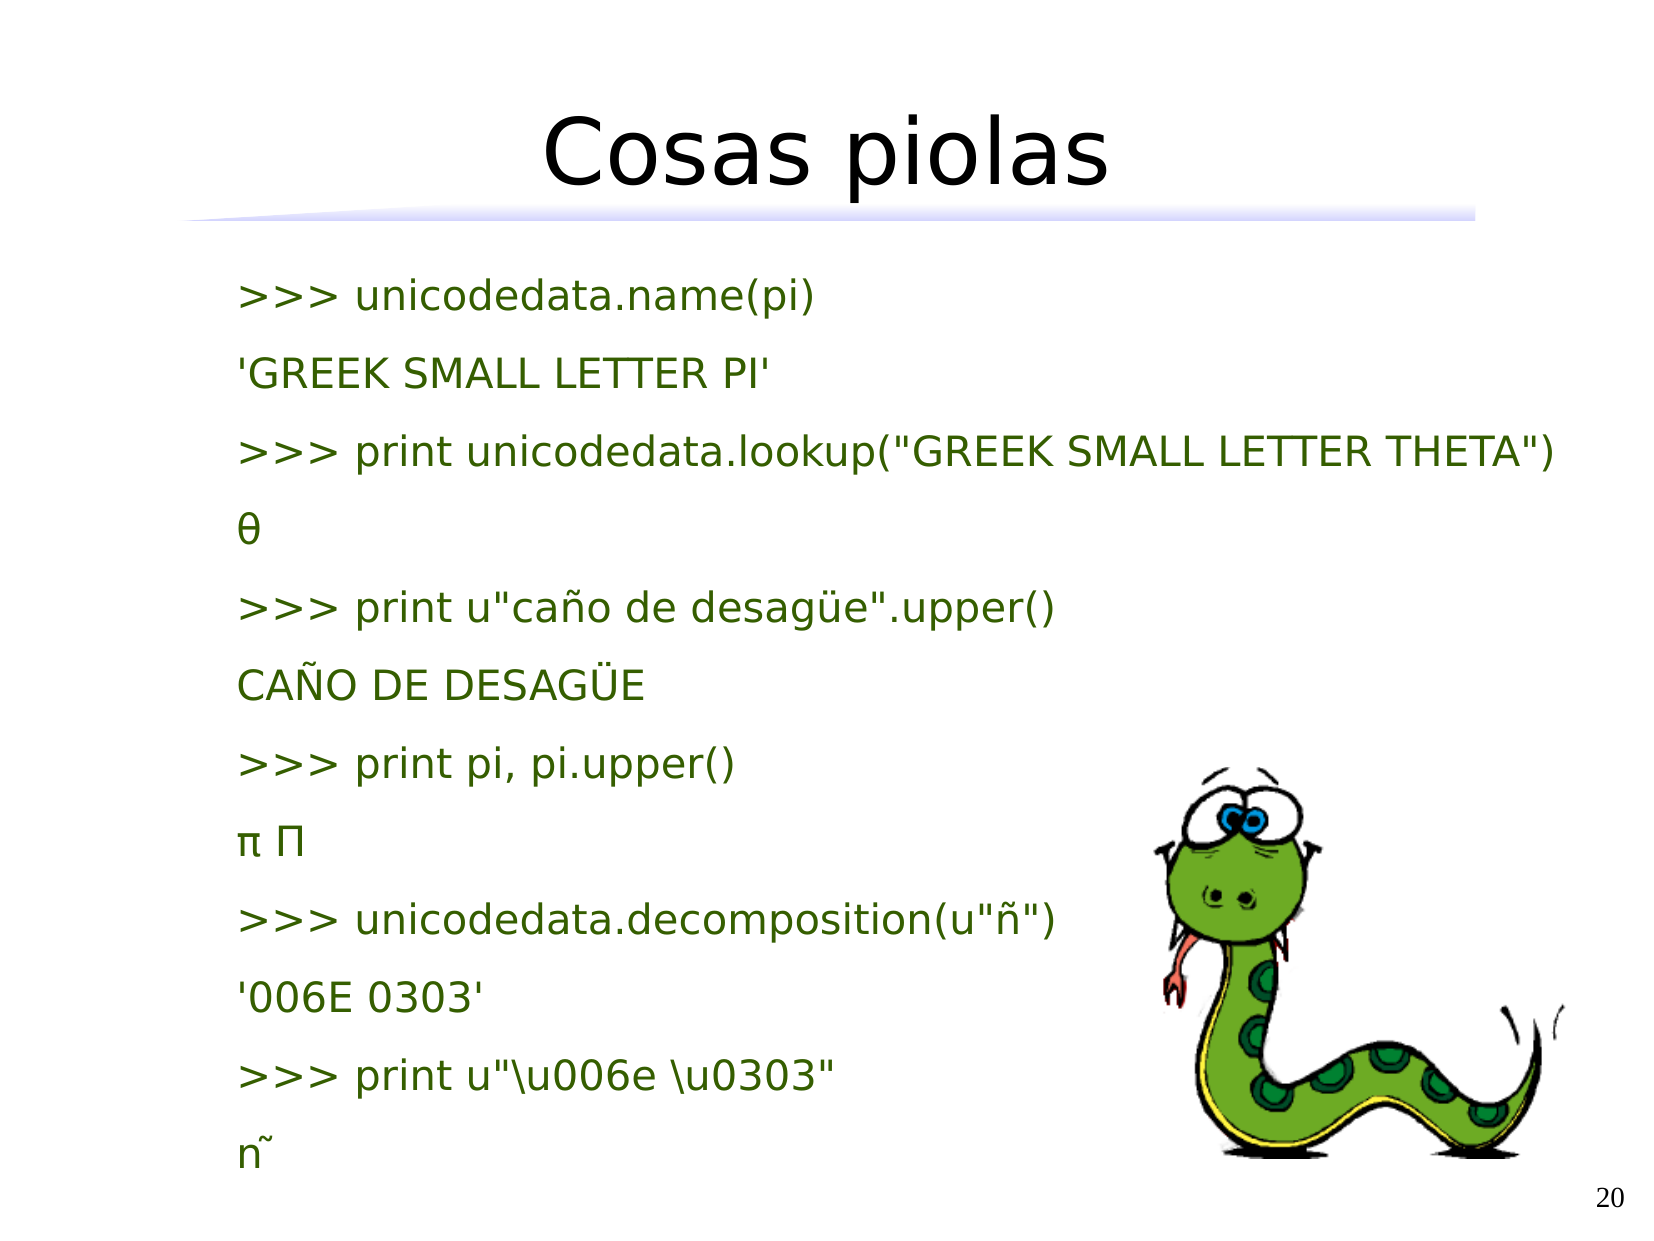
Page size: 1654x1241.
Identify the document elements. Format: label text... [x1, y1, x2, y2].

list >>> unicodedata.name(pi) 'GREEK SMALL LETTER PI' >>> print unicodedata.lookup("GREEK SMALL LETTER THETA") θ >>> print u"caño de desagüe".upper() CAÑO DE DESAGÜE >>> print pi, pi.upper() π Π >>> unicodedata.decomposition(u"ñ") '006E 0303' >>> print u"\u006e \u0303" n ̃ [106, 271, 1595, 1179]
picture [1122, 767, 1567, 1159]
title Cosas piolas [82, 49, 1571, 257]
